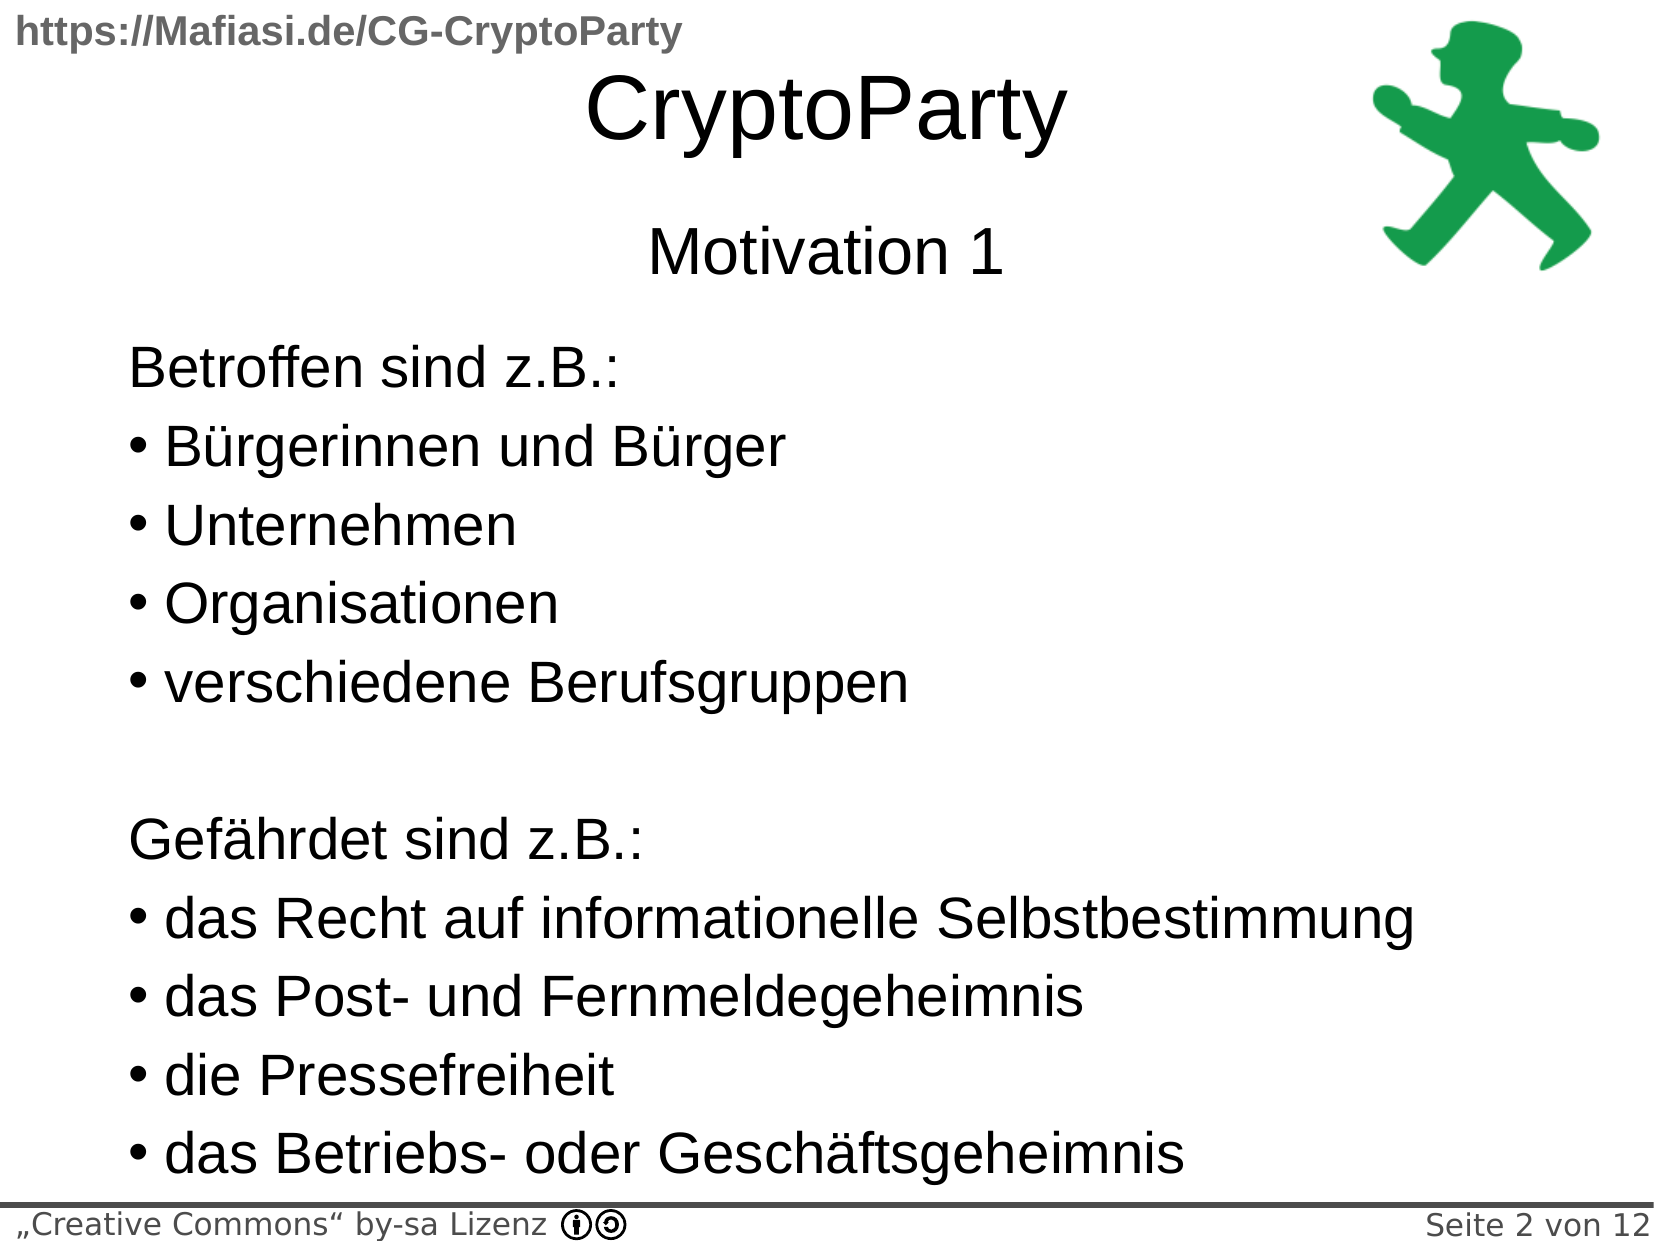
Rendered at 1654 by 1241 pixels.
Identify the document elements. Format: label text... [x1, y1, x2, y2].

text_box Motivation 1 [59, 206, 1595, 297]
picture [1317, 0, 1654, 313]
list Betroffen sind z.B.: Bürgerinnen und Bürger Unternehmen Organisationen verschiedene Berufsgruppen Gefährdet sind z.B.: das Recht auf informationelle Selbstbestimmung das Post- und Fernmeldegeheimnis die Pressefreiheit das Betriebs- oder Geschäftsgeheimnis [113, 330, 1540, 1117]
